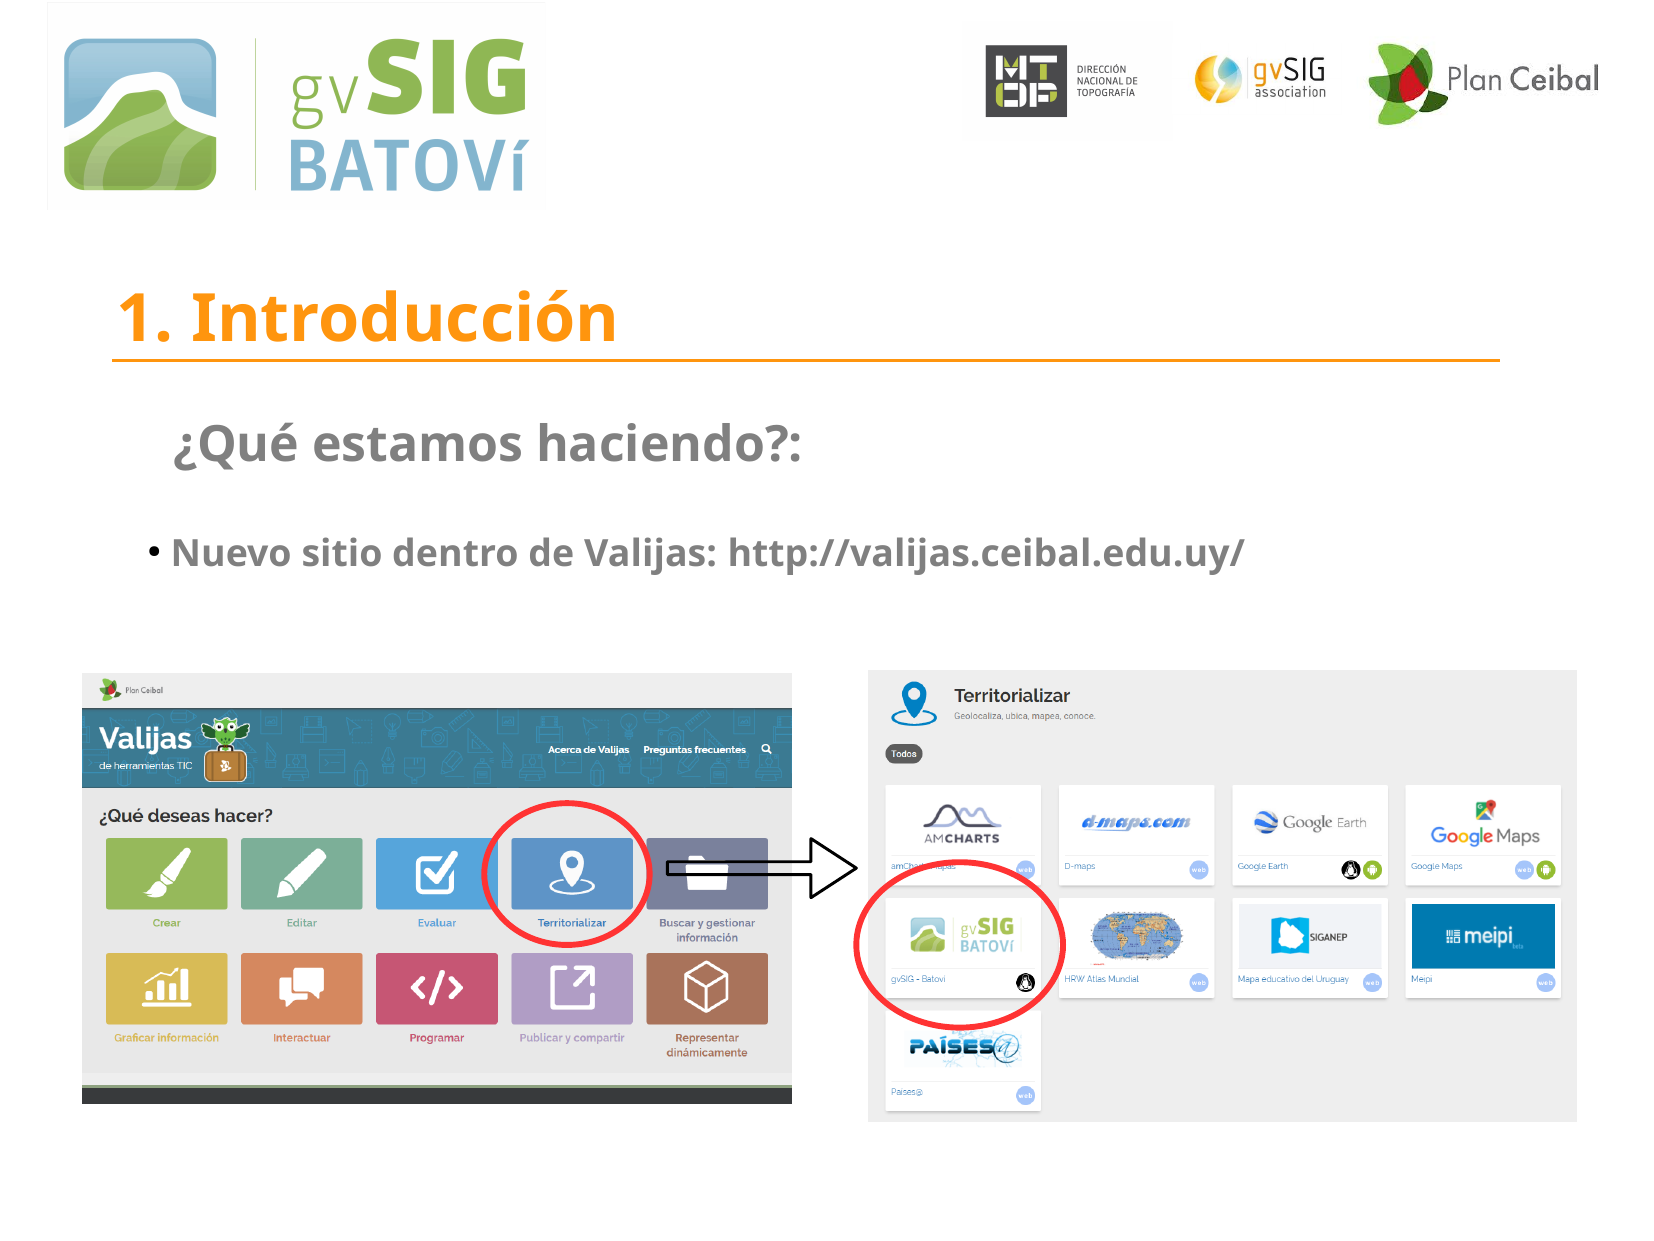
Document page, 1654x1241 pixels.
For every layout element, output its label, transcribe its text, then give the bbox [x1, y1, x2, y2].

picture [868, 866, 1060, 1024]
picture [82, 673, 792, 1104]
picture [669, 864, 792, 873]
picture [868, 670, 1577, 1123]
title 1. Introducción [116, 274, 1605, 356]
picture [1343, 23, 1626, 142]
picture [962, 21, 1342, 141]
list ¿Qué estamos haciendo?: Nuevo sitio dentro de Valijas: http://valijas.ceibal.edu.uy/ [147, 407, 1477, 559]
